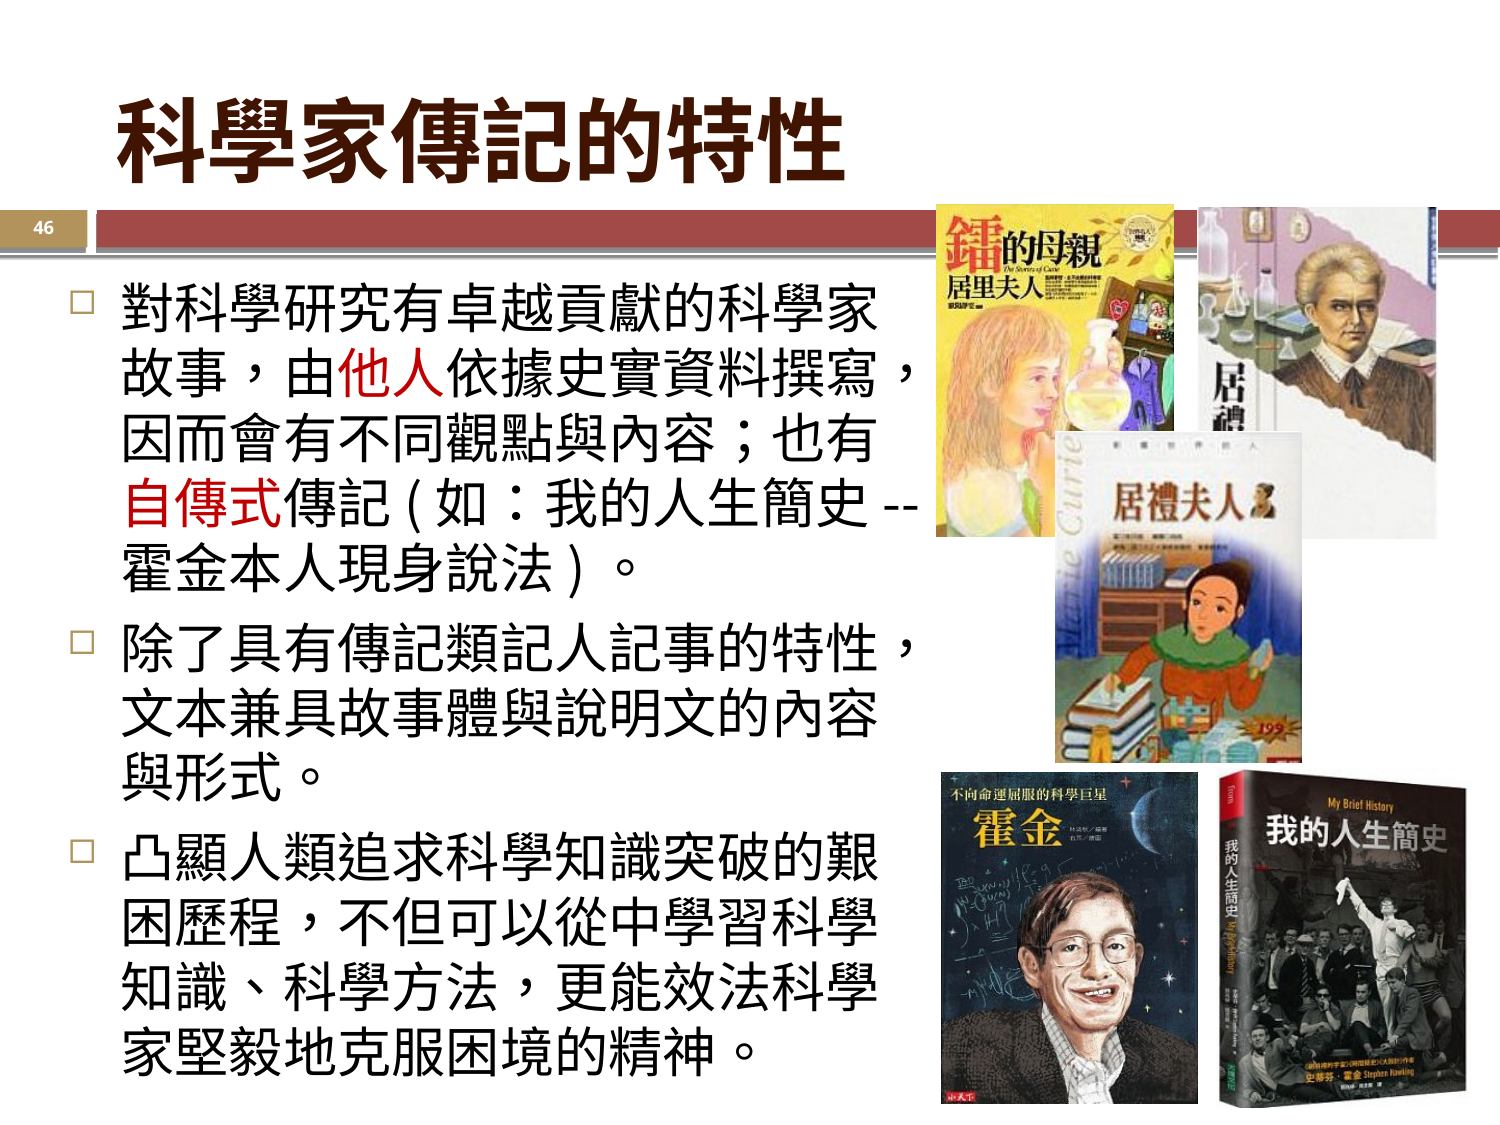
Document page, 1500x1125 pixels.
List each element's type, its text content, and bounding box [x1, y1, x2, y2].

list 對科學研究有卓越貢獻的科學家故事，由他人依據史實資料撰寫，因而會有不同觀點與內容；也有自傳式傳記(如：我的人生簡史--霍金本人現身說法)。 除了具有傳記類記人記事的特性，文本兼具故事體與說明文的內容與形式。 凸顯人類追求科學知識突破的艱困歷程，不但可以從中學習科學知識、科學方法，更能效法科學家堅毅地克服困境的精神。 [53, 267, 941, 1125]
picture [936, 204, 1438, 763]
picture [1216, 768, 1471, 1108]
picture [941, 772, 1198, 1104]
title 科學家傳記的特性 [100, 57, 1438, 220]
slide_number <編號> [0, 208, 88, 249]
